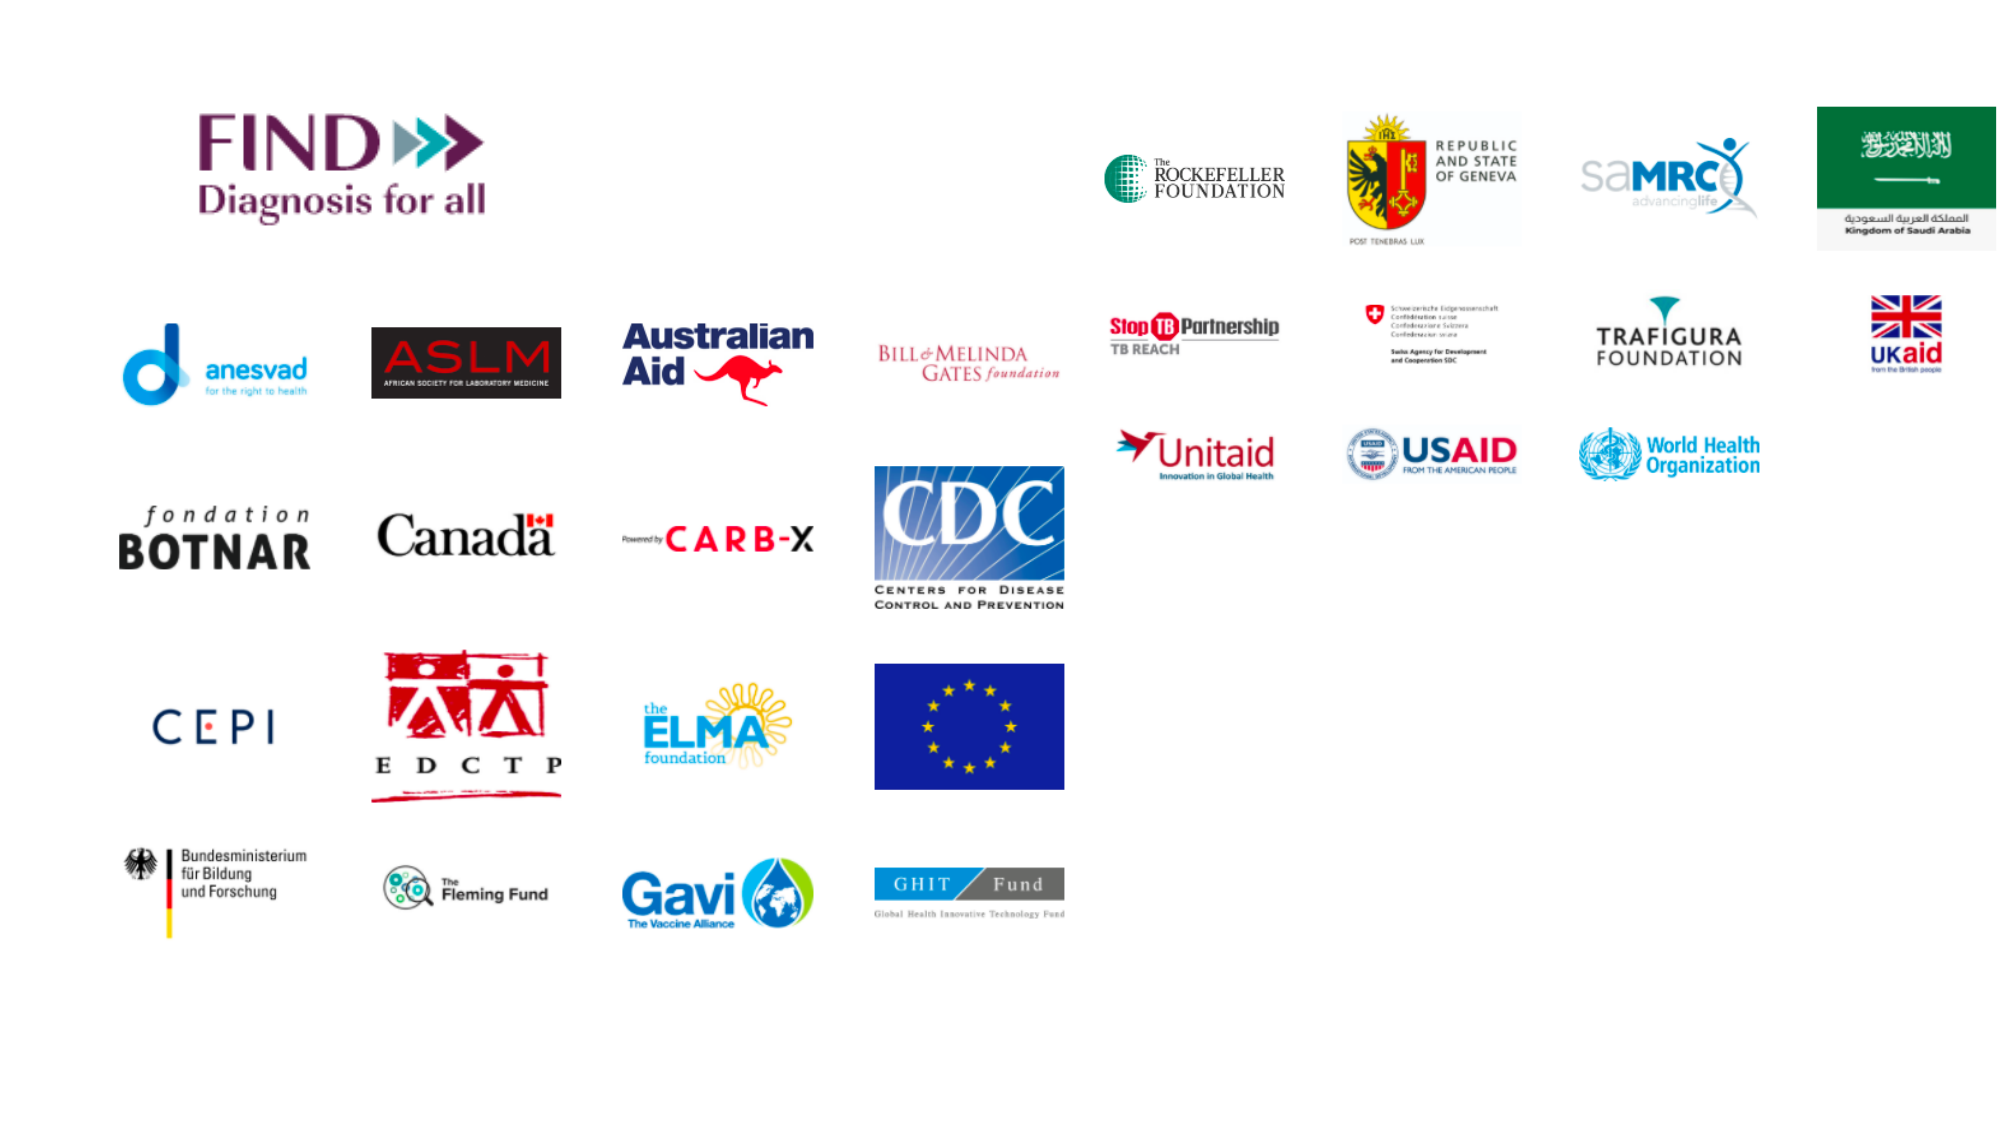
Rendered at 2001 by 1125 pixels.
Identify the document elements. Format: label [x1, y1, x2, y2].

picture [99, 307, 1076, 948]
picture [1077, 78, 2000, 504]
picture [177, 91, 506, 251]
